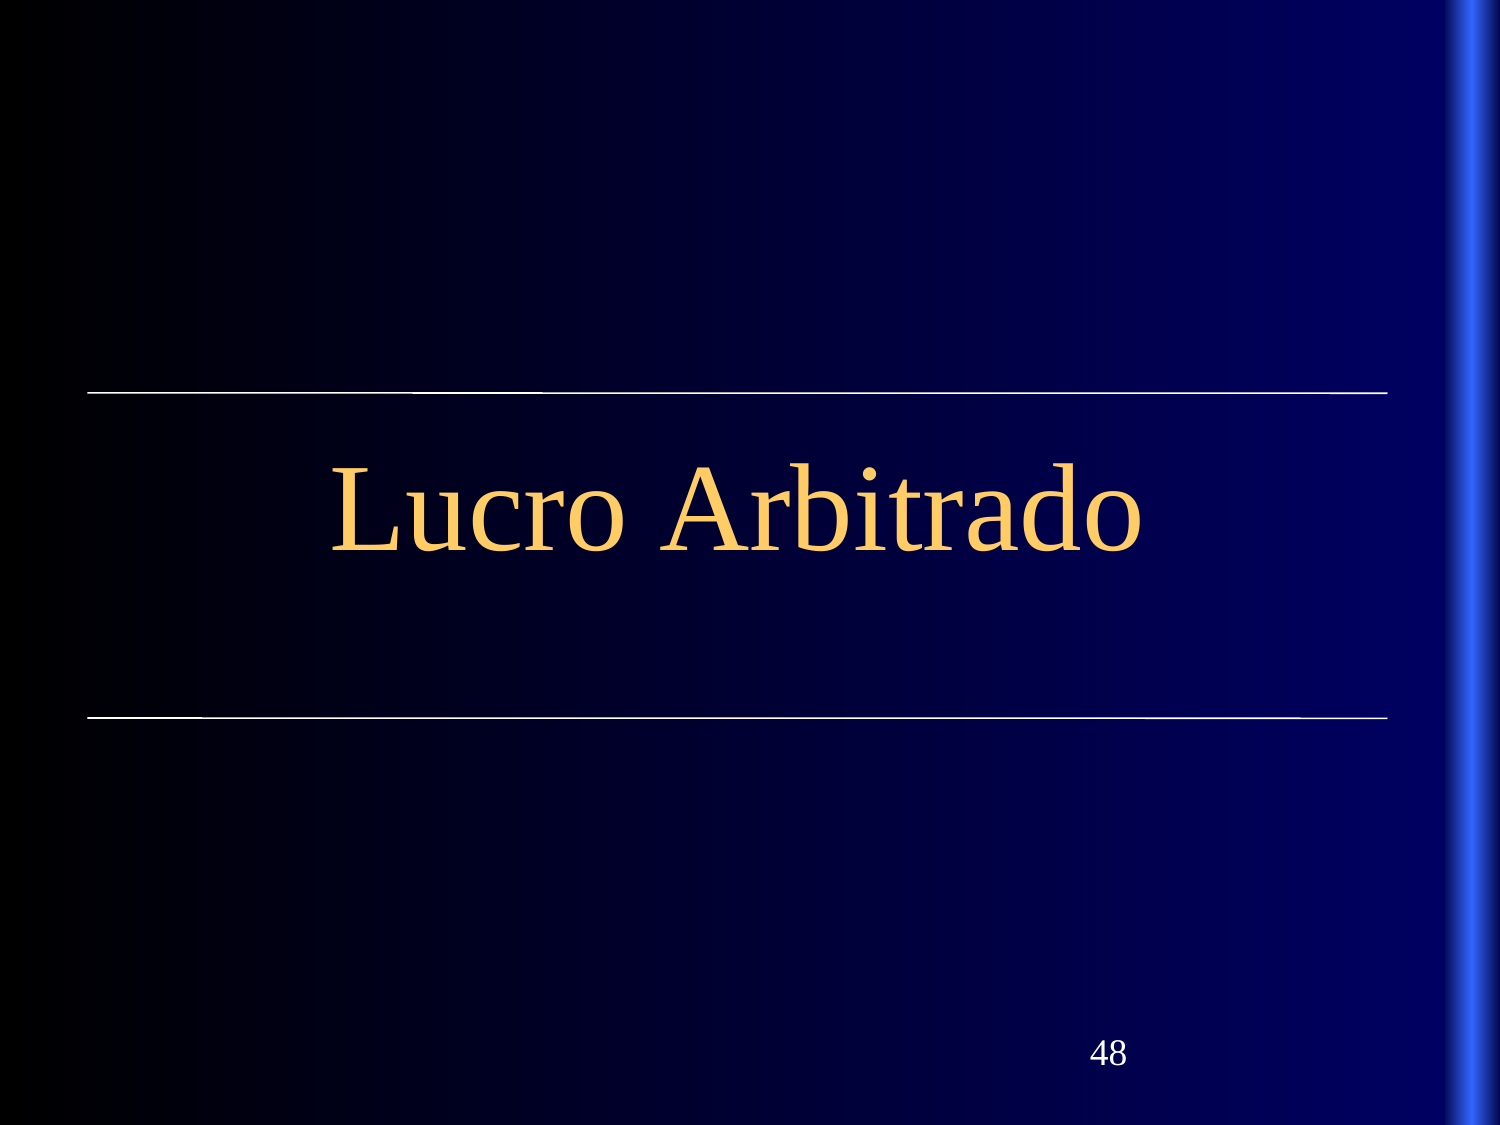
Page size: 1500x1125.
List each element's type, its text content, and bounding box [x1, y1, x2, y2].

title Lucro Arbitrado [87, 719, 1388, 856]
title Lucro Arbitrado [87, 417, 1388, 717]
